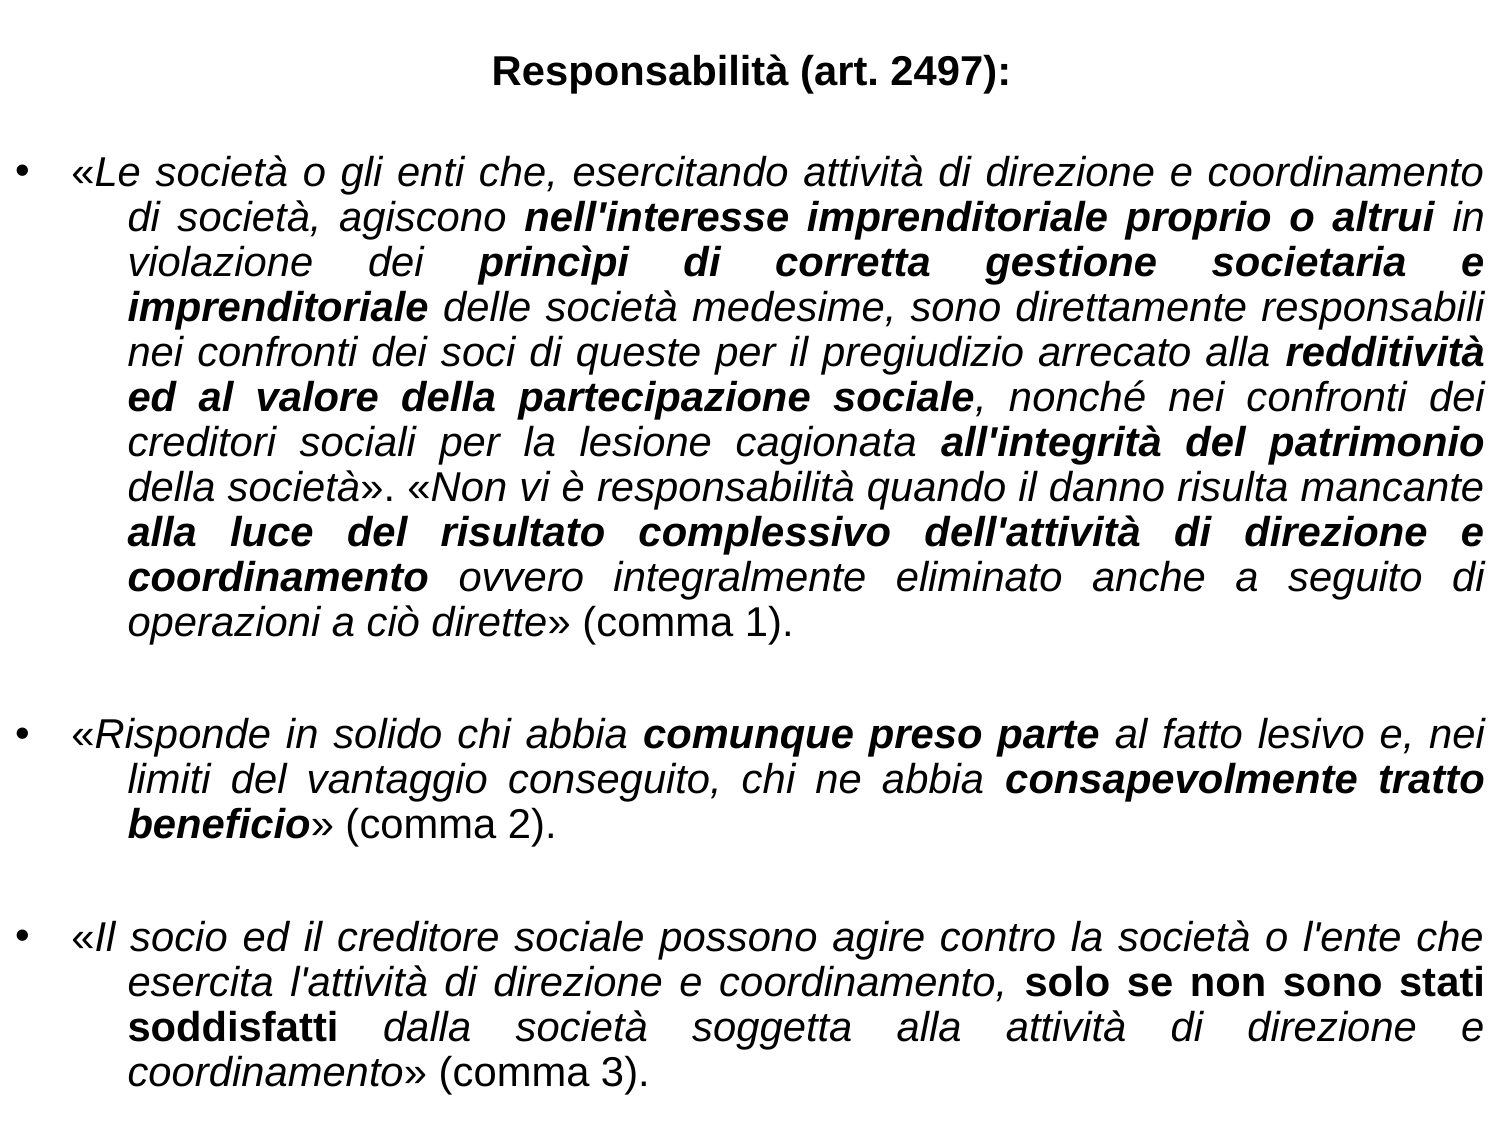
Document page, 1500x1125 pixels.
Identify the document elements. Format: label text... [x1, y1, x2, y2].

list «Le società o gli enti che, esercitando attività di direzione e coordinamento di società, agiscono nell'interesse imprenditoriale proprio o altrui in violazione dei princìpi di corretta gestione societaria e imprenditoriale delle società medesime, sono direttamente responsabili nei confronti dei soci di queste per il pregiudizio arrecato alla redditività ed al valore della partecipazione sociale, nonché nei confronti dei creditori sociali per la lesione cagionata all'integrità del patrimonio della società». «Non vi è responsabilità quando il danno risulta mancante alla luce del risultato complessivo dell'attività di direzione e coordinamento ovvero integralmente eliminato anche a seguito di operazioni a ciò dirette» (comma 1). «Risponde in solido chi abbia comunque preso parte al fatto lesivo e, nei limiti del vantaggio conseguito, chi ne abbia consapevolmente tratto beneficio» (comma 2). «Il socio ed il creditore sociale possono agire contro la società o l'ente che esercita l'attività di direzione e coordinamento, solo se non sono stati soddisfatti dalla società soggetta alla attività di direzione e coordinamento» (comma 3). [0, 82, 1500, 1063]
title Responsabilità (art. 2497): [76, 0, 1427, 82]
